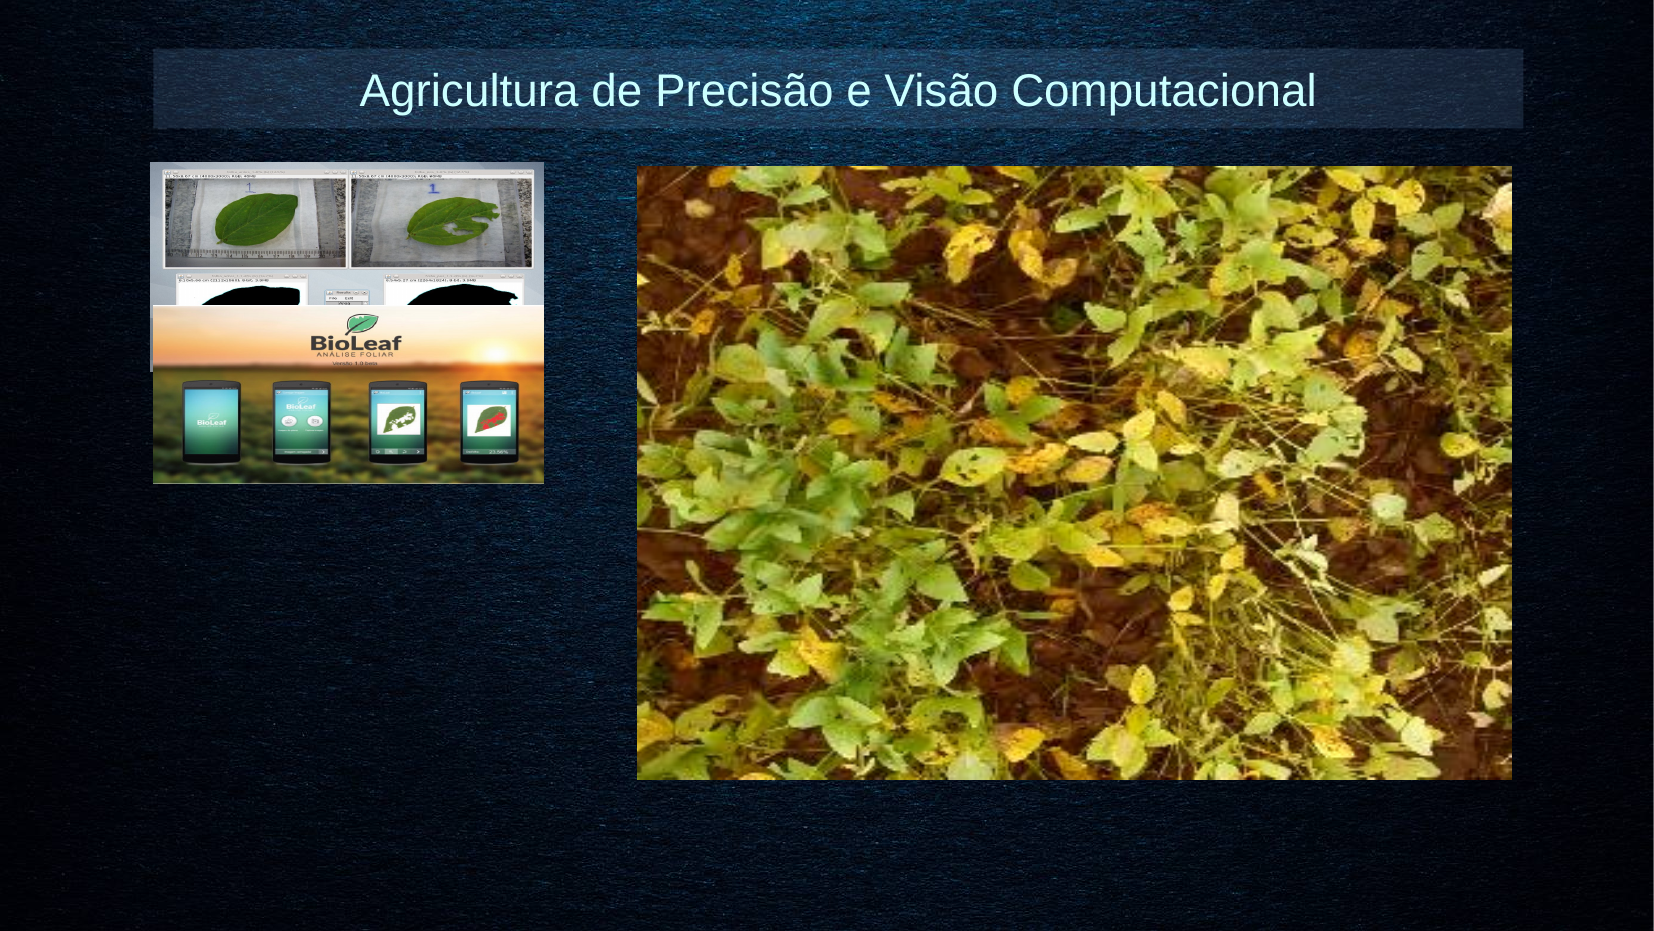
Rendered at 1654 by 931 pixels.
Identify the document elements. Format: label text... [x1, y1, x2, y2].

picture [0, 0, 1654, 931]
text_box Agricultura de Precisão e Visão Computacional [153, 48, 1524, 129]
